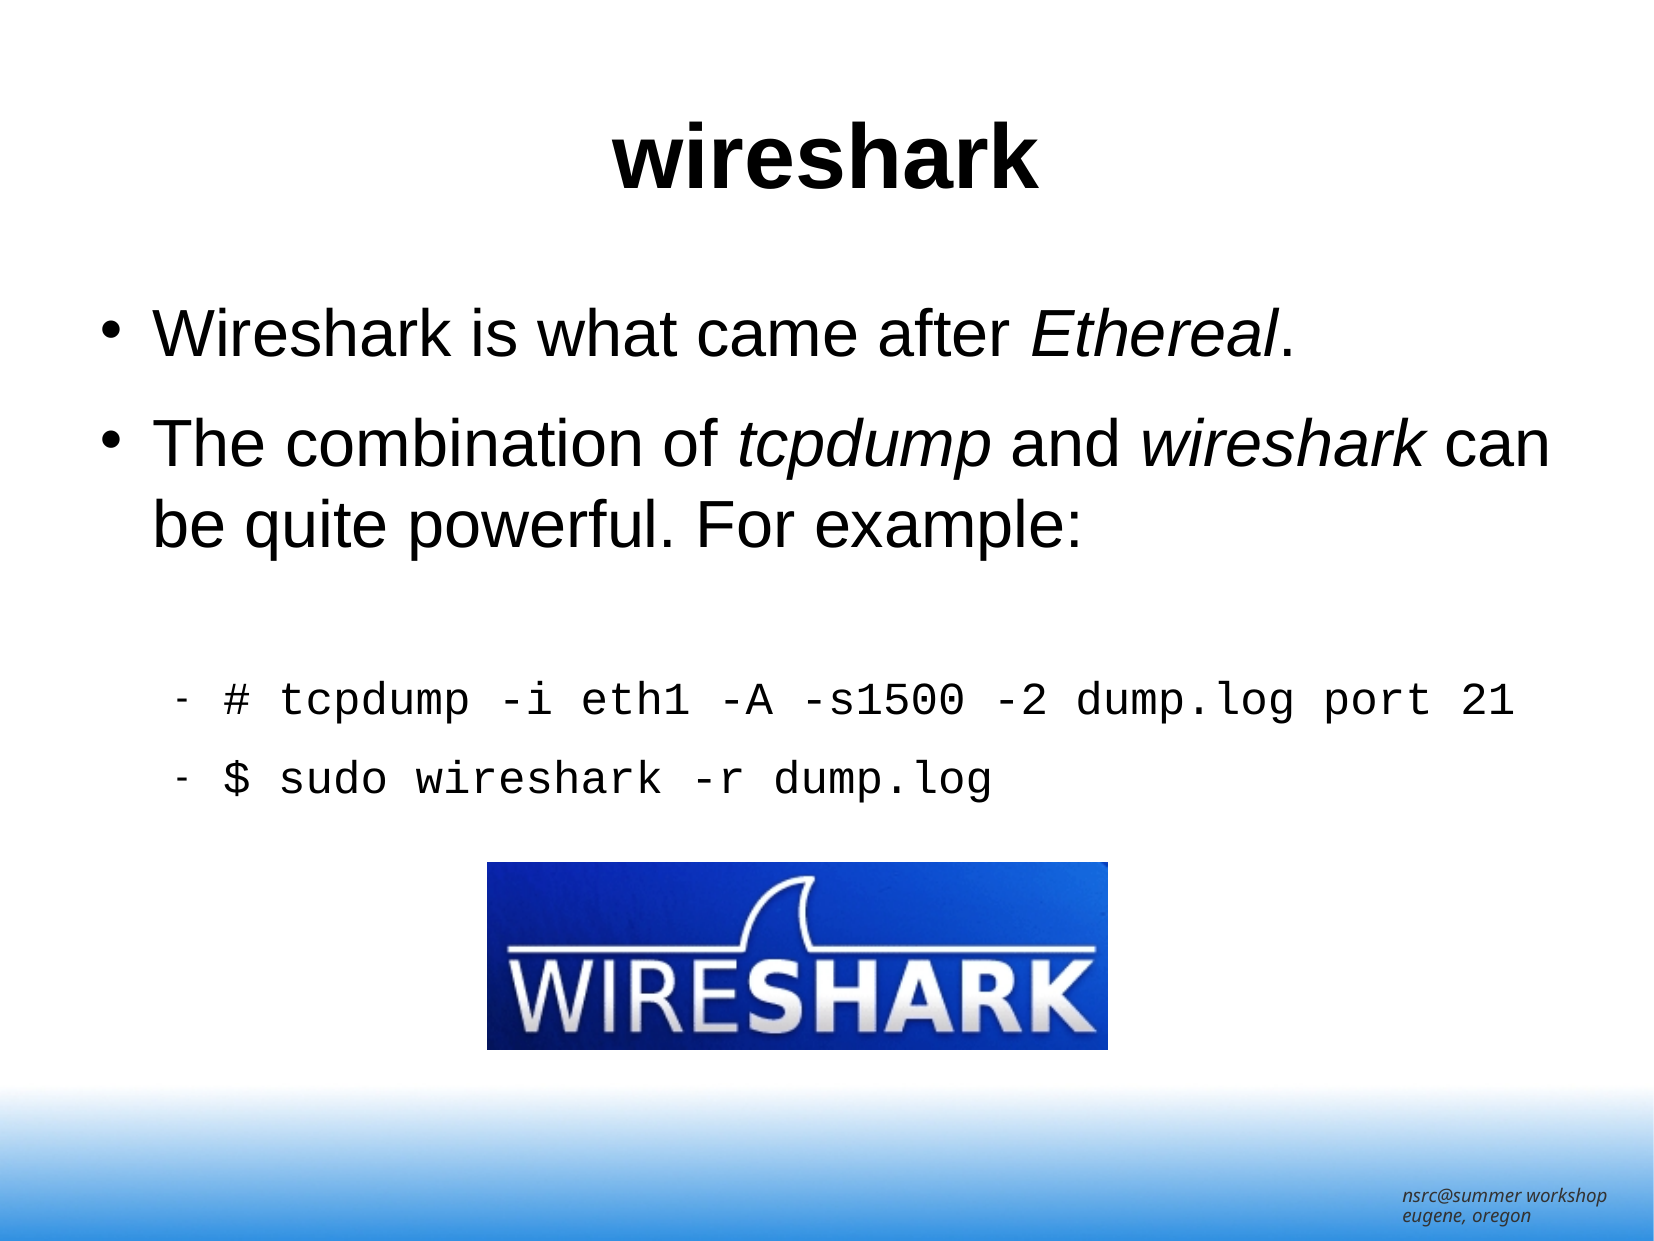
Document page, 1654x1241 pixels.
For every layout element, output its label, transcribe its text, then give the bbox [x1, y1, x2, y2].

list Wireshark is what came after Ethereal. The combination of tcpdump and wireshark can be quite powerful. For example: # tcpdump -i eth1 -A -s1500 -2 dump.log port 21 $ sudo wireshark -r dump.log [82, 290, 1571, 1073]
title wireshark [82, 56, 1571, 249]
picture [487, 862, 1108, 1051]
picture [0, 1083, 1654, 1241]
